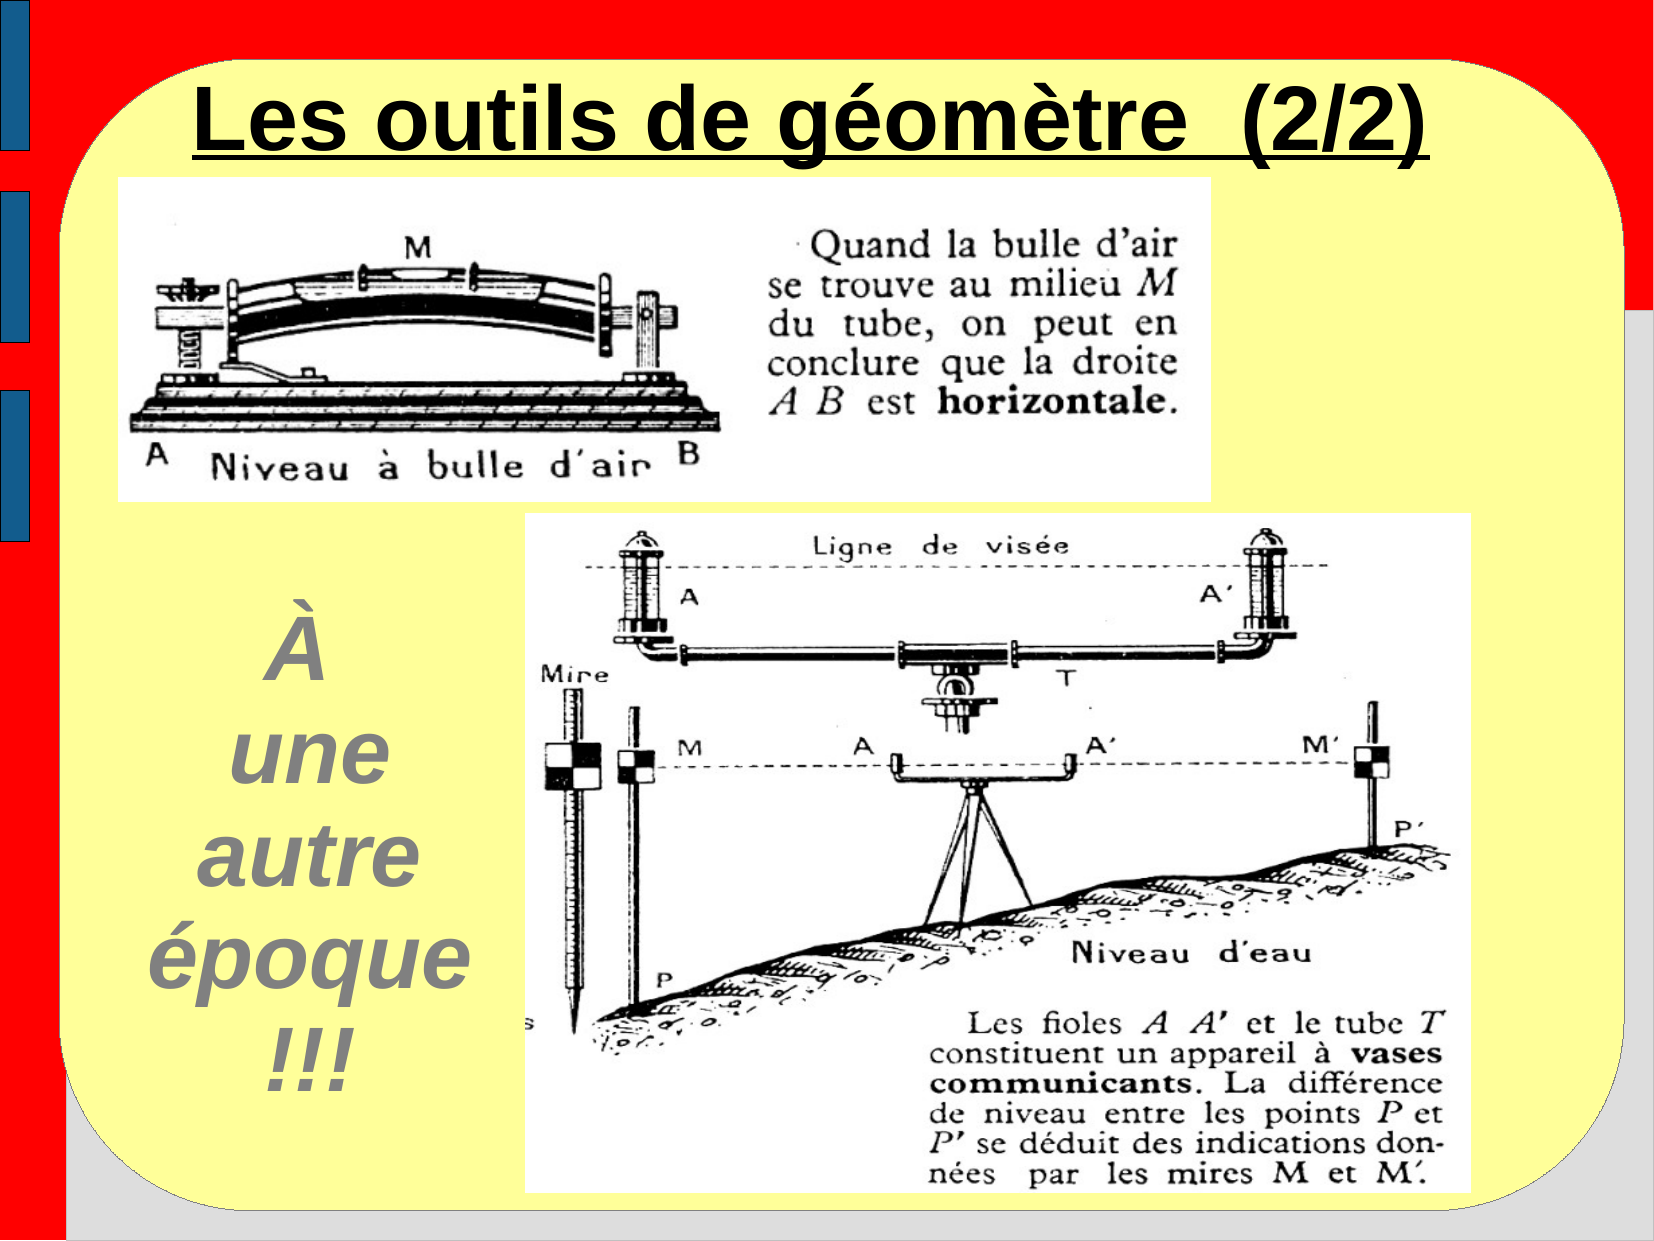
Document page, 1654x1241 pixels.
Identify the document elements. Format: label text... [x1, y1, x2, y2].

picture [525, 513, 1471, 1193]
text_box [59, 59, 1625, 1211]
text_box Les outils de géomètre (2/2) [177, 59, 1447, 178]
text_box À une autre époque !!! [118, 590, 502, 1118]
picture [118, 177, 1211, 502]
text_box Métier de géomètre [1452, 59, 1625, 177]
